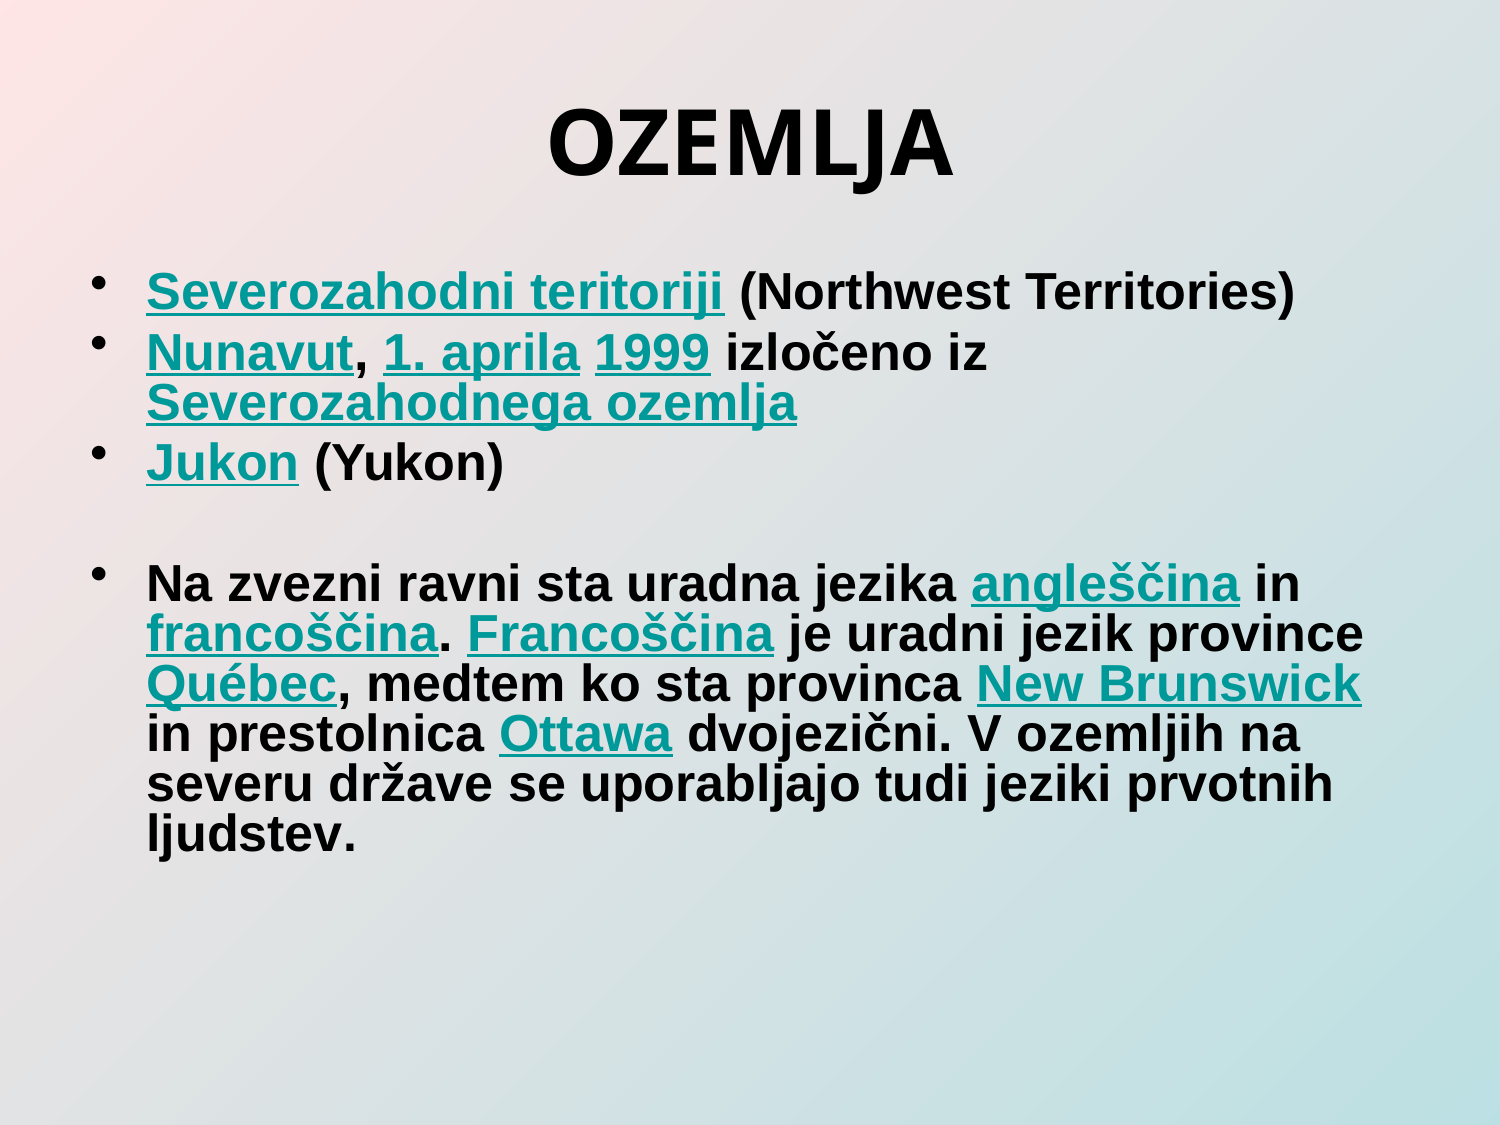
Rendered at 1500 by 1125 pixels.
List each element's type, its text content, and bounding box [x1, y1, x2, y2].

title OZEMLJA [75, 45, 1425, 233]
list Severozahodni teritoriji (Northwest Territories) Nunavut, 1. aprila 1999 izločeno iz Severozahodnega ozemlja Jukon (Yukon) Na zvezni ravni sta uradna jezika angleščina in francoščina. Francoščina je uradni jezik province Québec, medtem ko sta provinca New Brunswick in prestolnica Ottawa dvojezični. V ozemljih na severu države se uporabljajo tudi jeziki prvotnih ljudstev. [75, 262, 1425, 1005]
